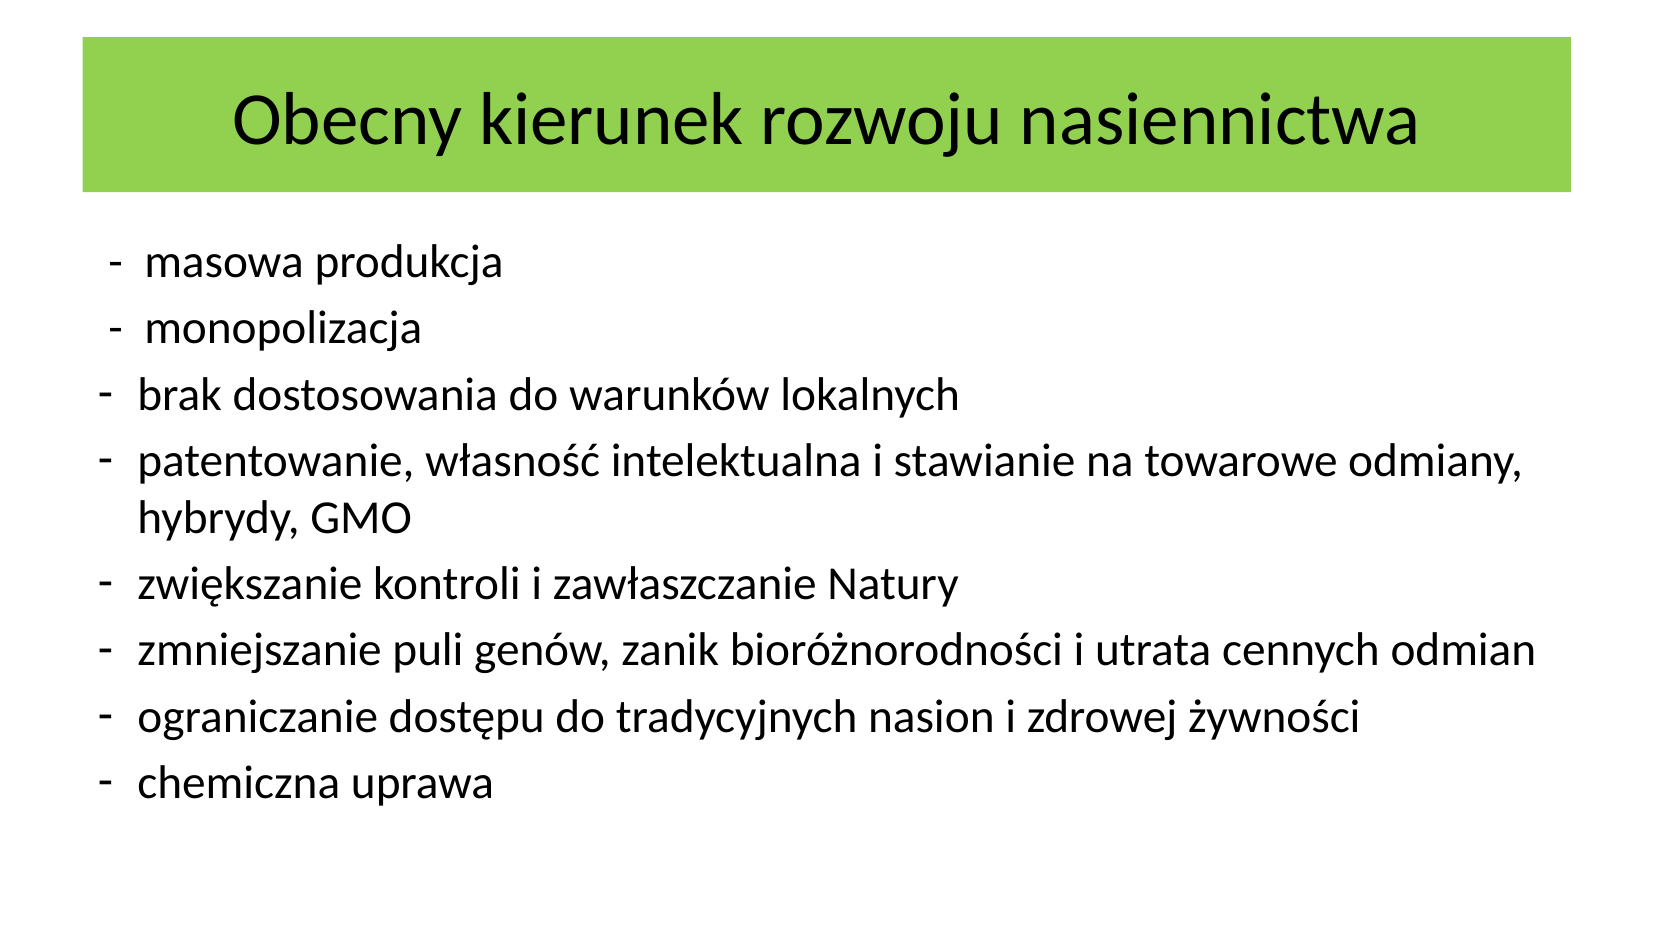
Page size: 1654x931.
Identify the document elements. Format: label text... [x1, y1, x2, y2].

title Obecny kierunek rozwoju nasiennictwa [82, 37, 1571, 193]
list - masowa produkcja - monopolizacja brak dostosowania do warunków lokalnych patentowanie, własność intelektualna i stawianie na towarowe odmiany, hybrydy, GMO zwiększanie kontroli i zawłaszczanie Natury zmniejszanie puli genów, zanik bioróżnorodności i utrata cennych odmian ograniczanie dostępu do tradycyjnych nasion i zdrowej żywności chemiczna uprawa [82, 222, 1571, 902]
